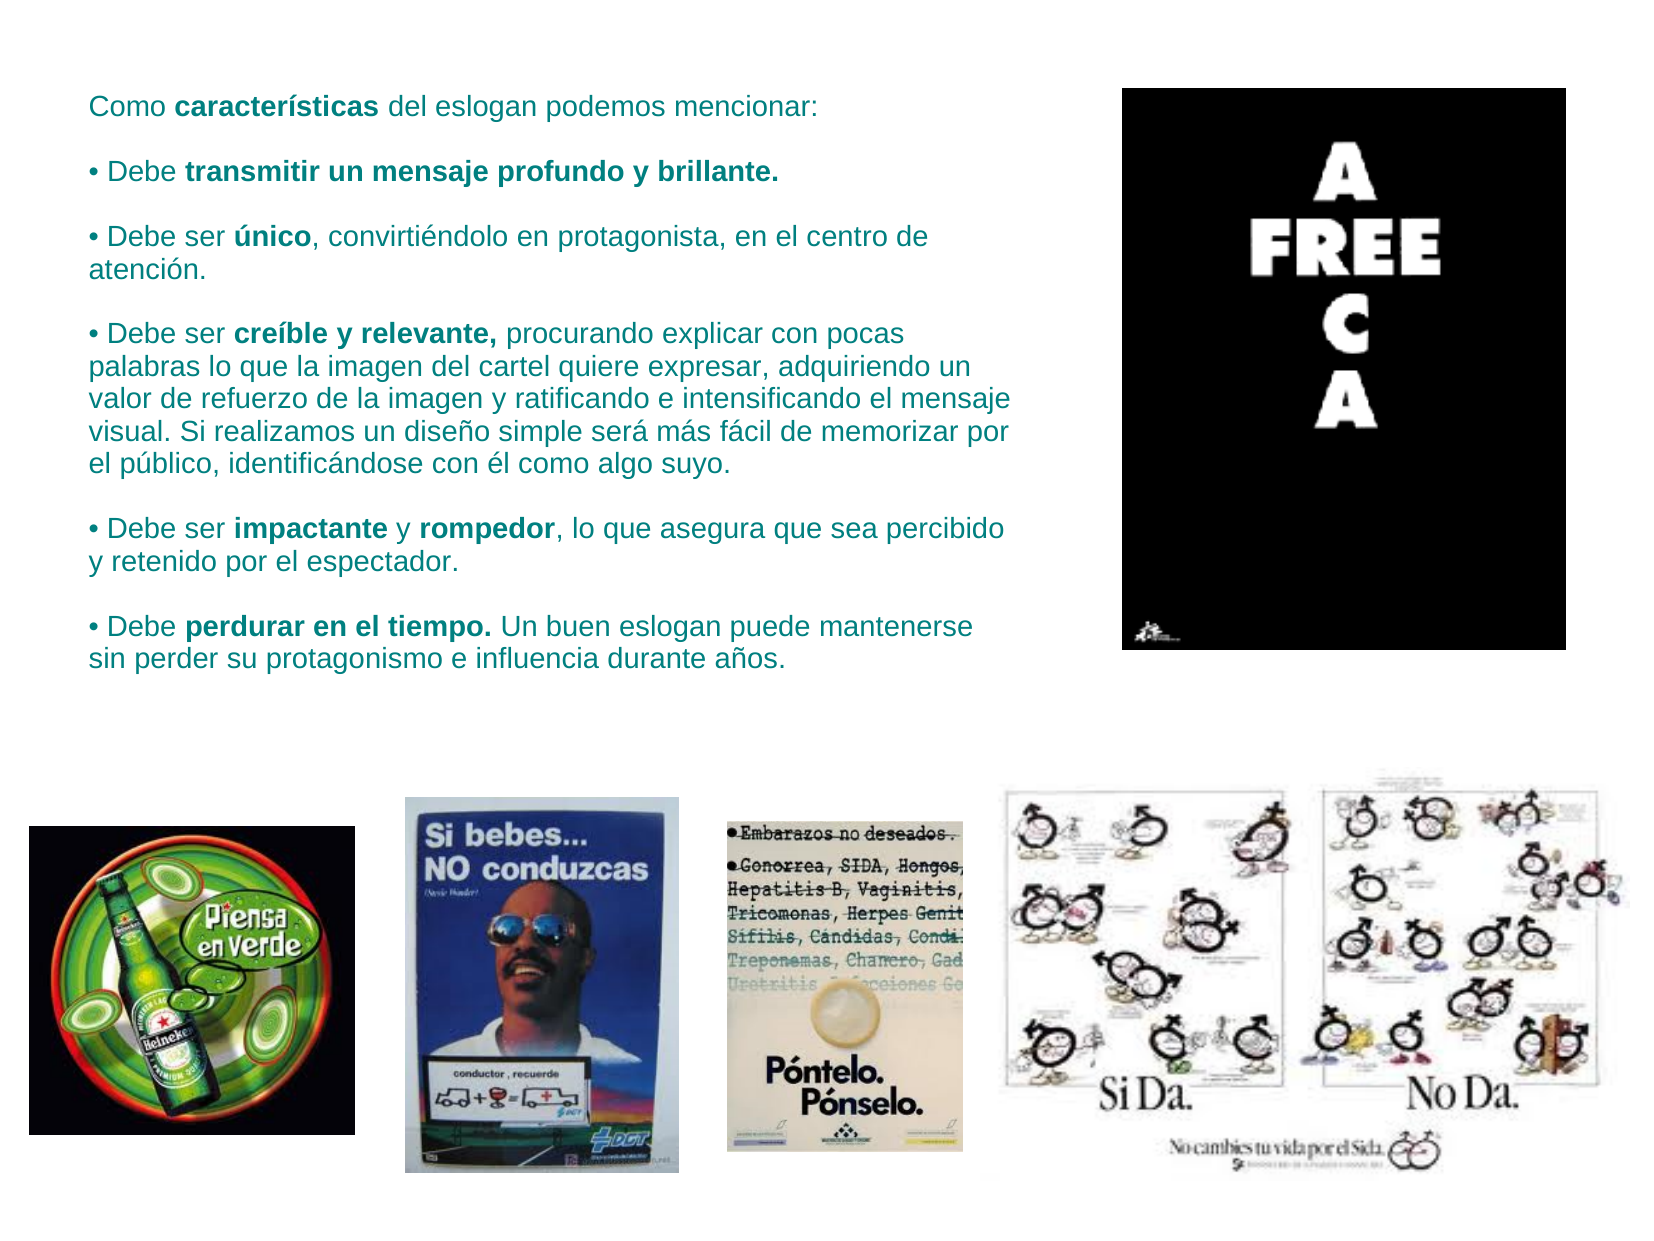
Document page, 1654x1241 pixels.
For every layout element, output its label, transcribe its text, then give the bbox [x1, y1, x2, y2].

picture [1122, 88, 1566, 650]
picture [29, 826, 355, 1135]
picture [405, 797, 679, 1173]
title Como características del eslogan podemos mencionar: • Debe transmitir un mensaje profundo y brillante. • Debe ser único, convirtiéndolo en protagonista, en el centro de atención. • Debe ser creíble y relevante, procurando explicar con pocas palabras lo que la imagen del cartel quiere expresar, adquiriendo un valor de refuerzo de la imagen y ratificando e intensificando el mensaje visual. Si realizamos un diseño simple será más fácil de memorizar por el público, identificándose con él como algo suyo. • Debe ser impactante y rompedor, lo que asegura que sea percibido y retenido por el espectador. • Debe perdurar en el tiempo. Un buen eslogan puede mantenerse sin perder su protagonismo e influencia durante años. [88, 84, 1016, 680]
picture [727, 821, 963, 1152]
picture [980, 767, 1630, 1181]
